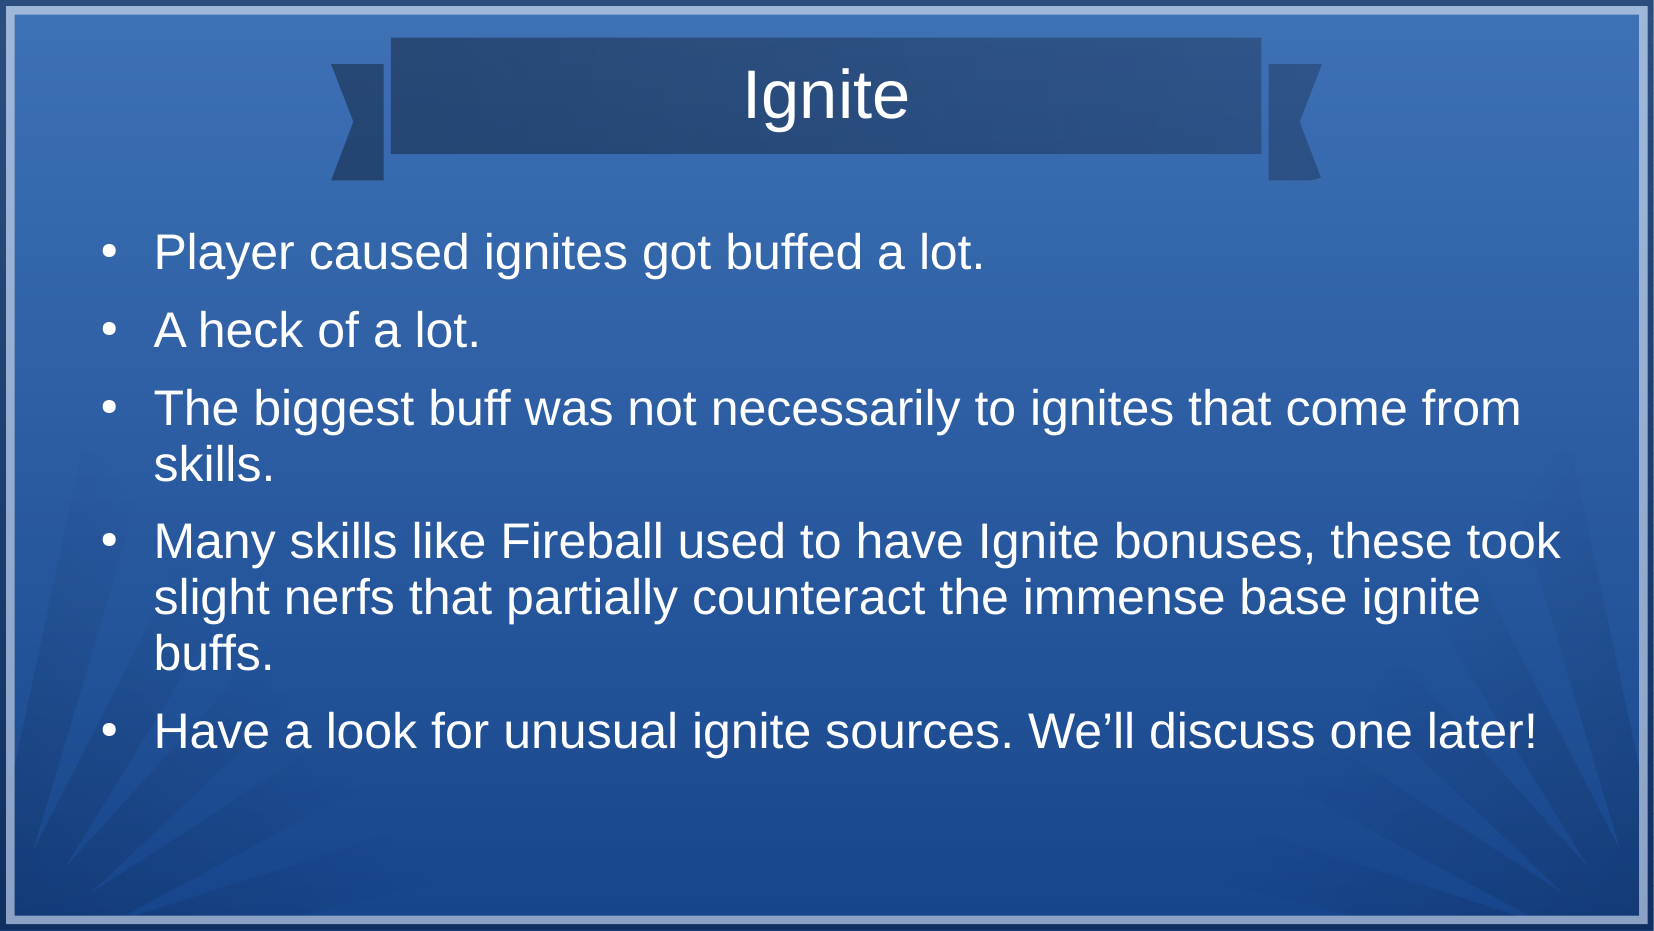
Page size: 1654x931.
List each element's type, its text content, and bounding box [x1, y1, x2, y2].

title Ignite [389, 35, 1264, 154]
list Player caused ignites got buffed a lot. A heck of a lot. The biggest buff was not necessarily to ignites that come from skills. Many skills like Fireball used to have Ignite bonuses, these took slight nerfs that partially counteract the immense base ignite buffs. Have a look for unusual ignite sources. We’ll discuss one later! [82, 224, 1571, 848]
